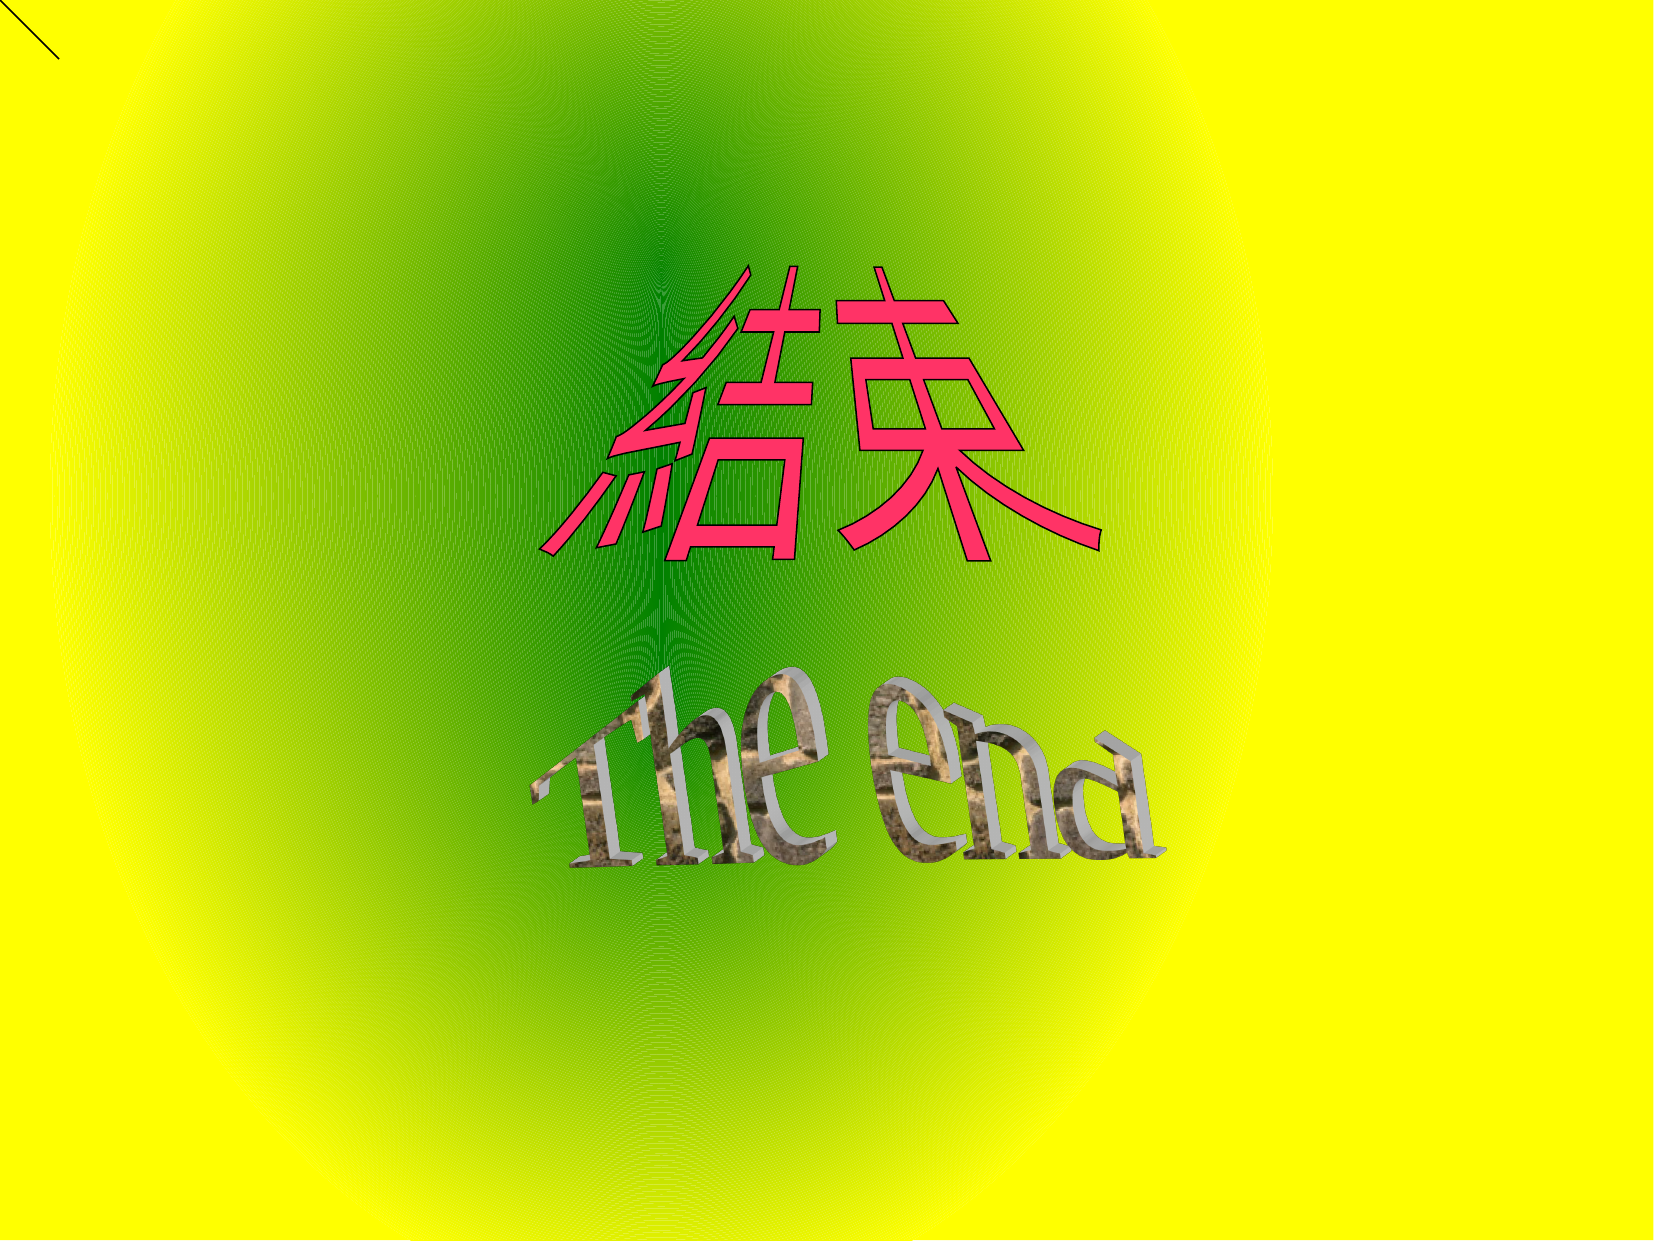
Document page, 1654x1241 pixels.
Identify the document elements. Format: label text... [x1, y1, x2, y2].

text_box 結束 [607, 265, 751, 461]
text_box [708, 590, 758, 651]
text_box 結束 [539, 472, 617, 557]
text_box 結束 [642, 463, 673, 533]
text_box 結束 [664, 438, 804, 561]
text_box 結束 [717, 266, 821, 405]
text_box 結束 [596, 471, 645, 548]
text_box 結束 [836, 267, 1102, 561]
